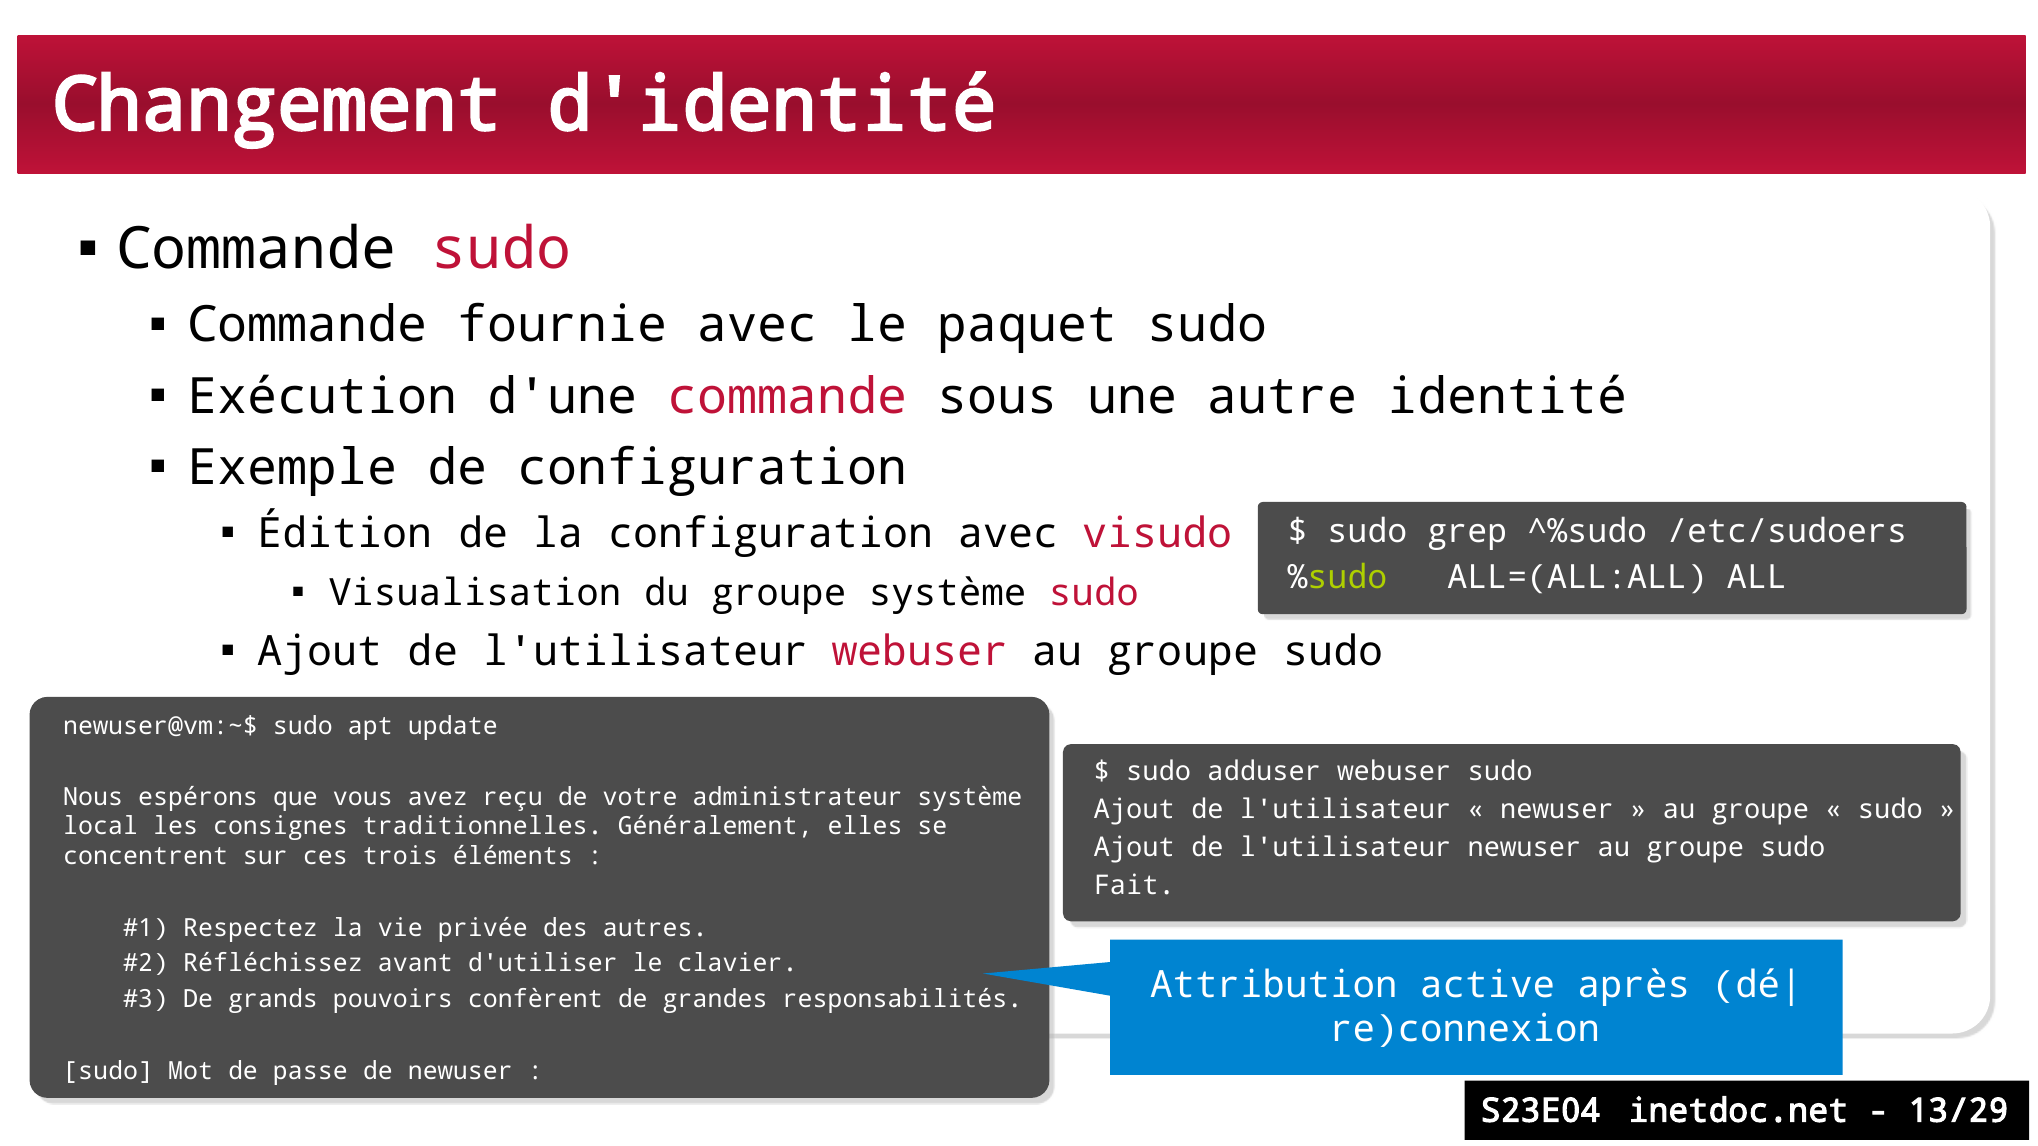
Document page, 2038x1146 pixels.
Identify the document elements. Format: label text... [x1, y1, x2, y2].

text_box Commande sudo Commande fournie avec le paquet sudo Exécution d'une commande sous une autre identité Exemple de configuration Édition de la configuration avec visudo Visualisation du groupe système sudo Ajout de l'utilisateur webuser au groupe sudo [35, 188, 1991, 1034]
text_box S23E04 inetdoc.net - <numéro>/29 [1464, 1080, 2030, 1140]
text_box Changement d'identité [17, 35, 2026, 174]
text_box Attribution active après (dé|re)connexion [982, 939, 1843, 1075]
text_box $ sudo adduser webuser sudo Ajout de l'utilisateur « newuser » au groupe « sudo » Ajout de l'utilisateur newuser au groupe sudo Fait. [1062, 744, 1961, 922]
text_box $ sudo grep ^%sudo /etc/sudoers %sudo ALL=(ALL:ALL) ALL [1257, 501, 1967, 615]
text_box newuser@vm:~$ sudo apt update Nous espérons que vous avez reçu de votre administrateur système local les consignes traditionnelles. Généralement, elles se concentrent sur ces trois éléments : #1) Respectez la vie privée des autres. #2) Réfléchissez avant d'utiliser le clavier. #3) De grands pouvoirs confèrent de grandes responsabilités. [sudo] Mot de passe de newuser : [29, 696, 1050, 1098]
